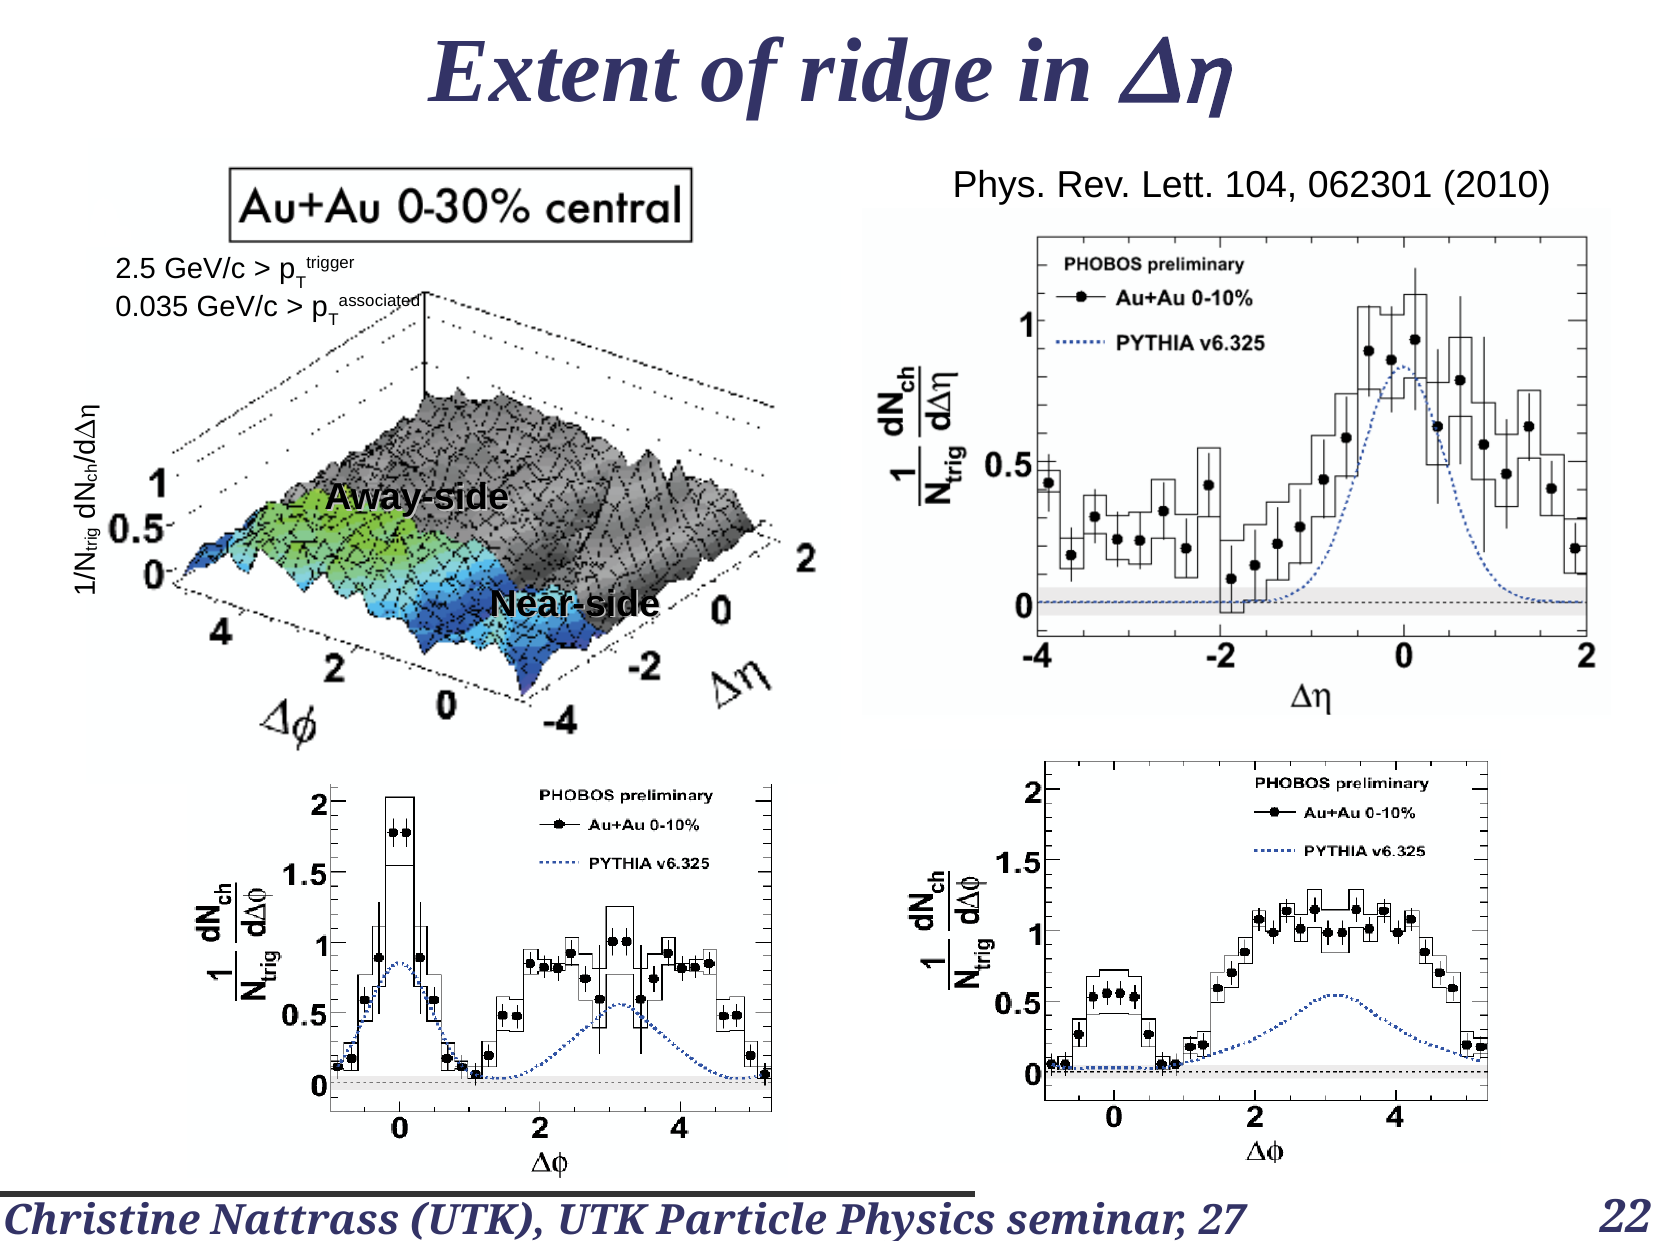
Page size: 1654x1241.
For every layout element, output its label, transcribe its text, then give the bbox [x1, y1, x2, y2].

picture [862, 208, 1611, 719]
picture [86, 138, 841, 1178]
picture [900, 749, 1501, 1163]
text_box Away-side [309, 468, 524, 526]
text_box Phys. Rev. Lett. 104, 062301 (2010) [937, 155, 1613, 213]
text_box 1/Ntrig dNch/d [60, 320, 119, 612]
title Extent of ridge in  [82, 0, 1571, 174]
text_box Near-side [474, 574, 676, 632]
text_box 2.5 GeV/c > pTtrigger 0.035 GeV/c > pTassociated [100, 244, 561, 304]
